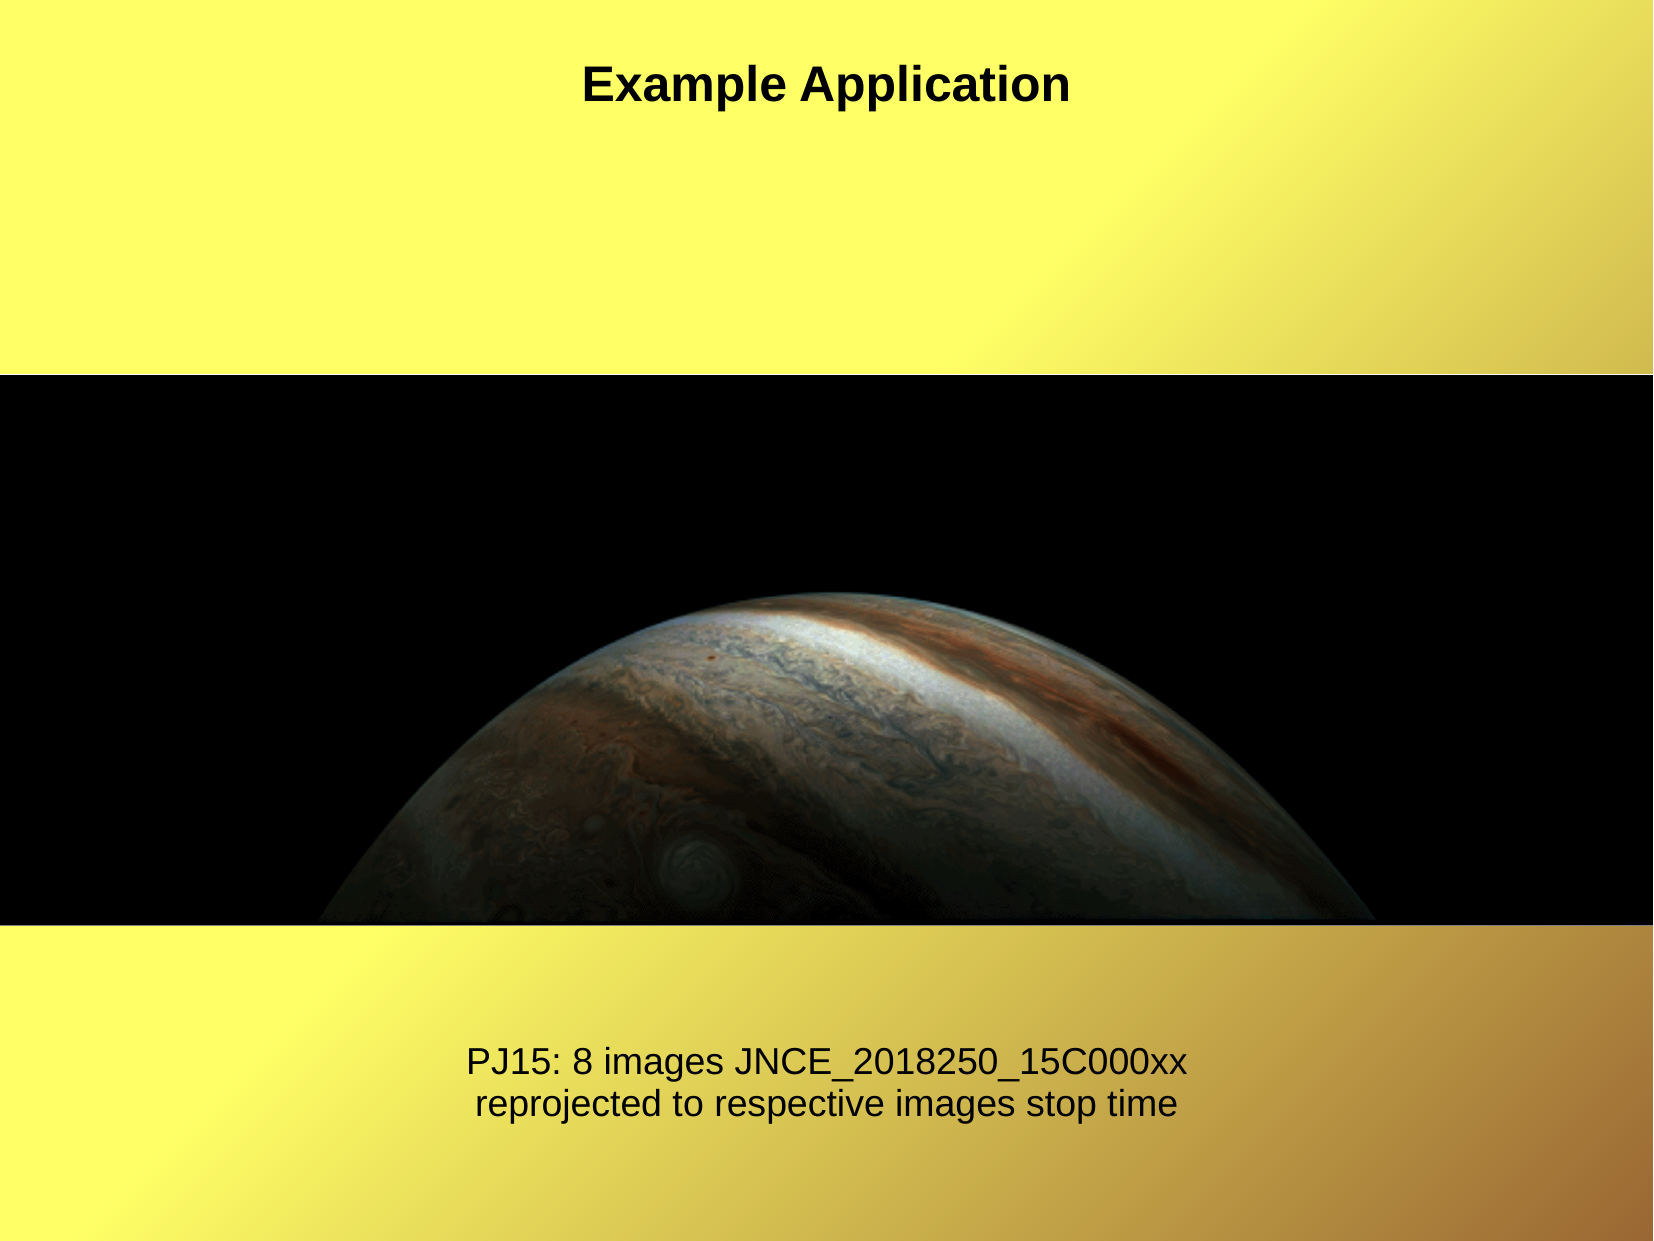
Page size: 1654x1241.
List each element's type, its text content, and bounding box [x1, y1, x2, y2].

text_box PJ15: 8 images JNCE_2018250_15C000xx reprojected to respective images stop time [206, 1033, 1447, 1133]
picture [0, 374, 1653, 926]
text_box Example Application [0, 48, 1653, 178]
